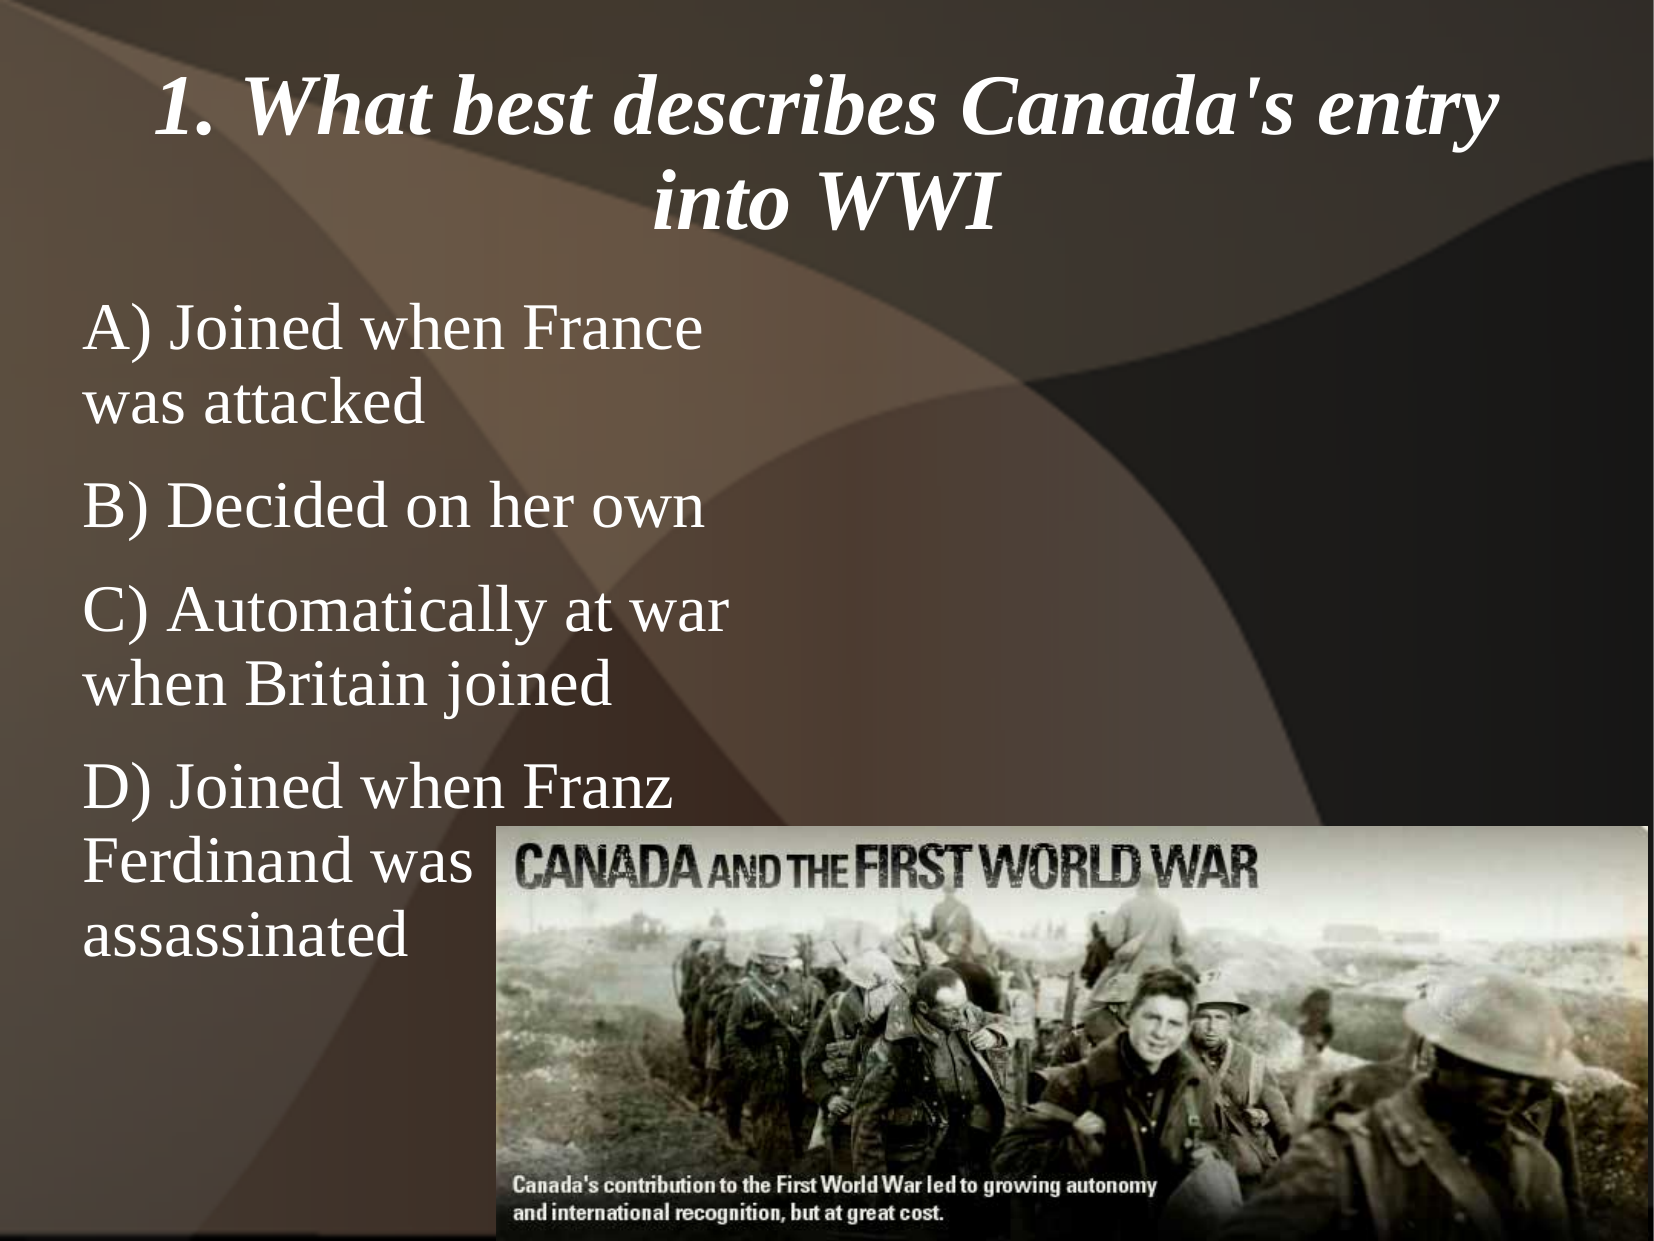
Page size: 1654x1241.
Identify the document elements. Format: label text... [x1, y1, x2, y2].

list A) Joined when France was attacked B) Decided on her own C) Automatically at war when Britain joined D) Joined when Franz Ferdinand was assassinated [82, 290, 809, 1010]
picture [0, 0, 1654, 1241]
title 1. What best describes Canada's entry into WWI [82, 49, 1571, 257]
